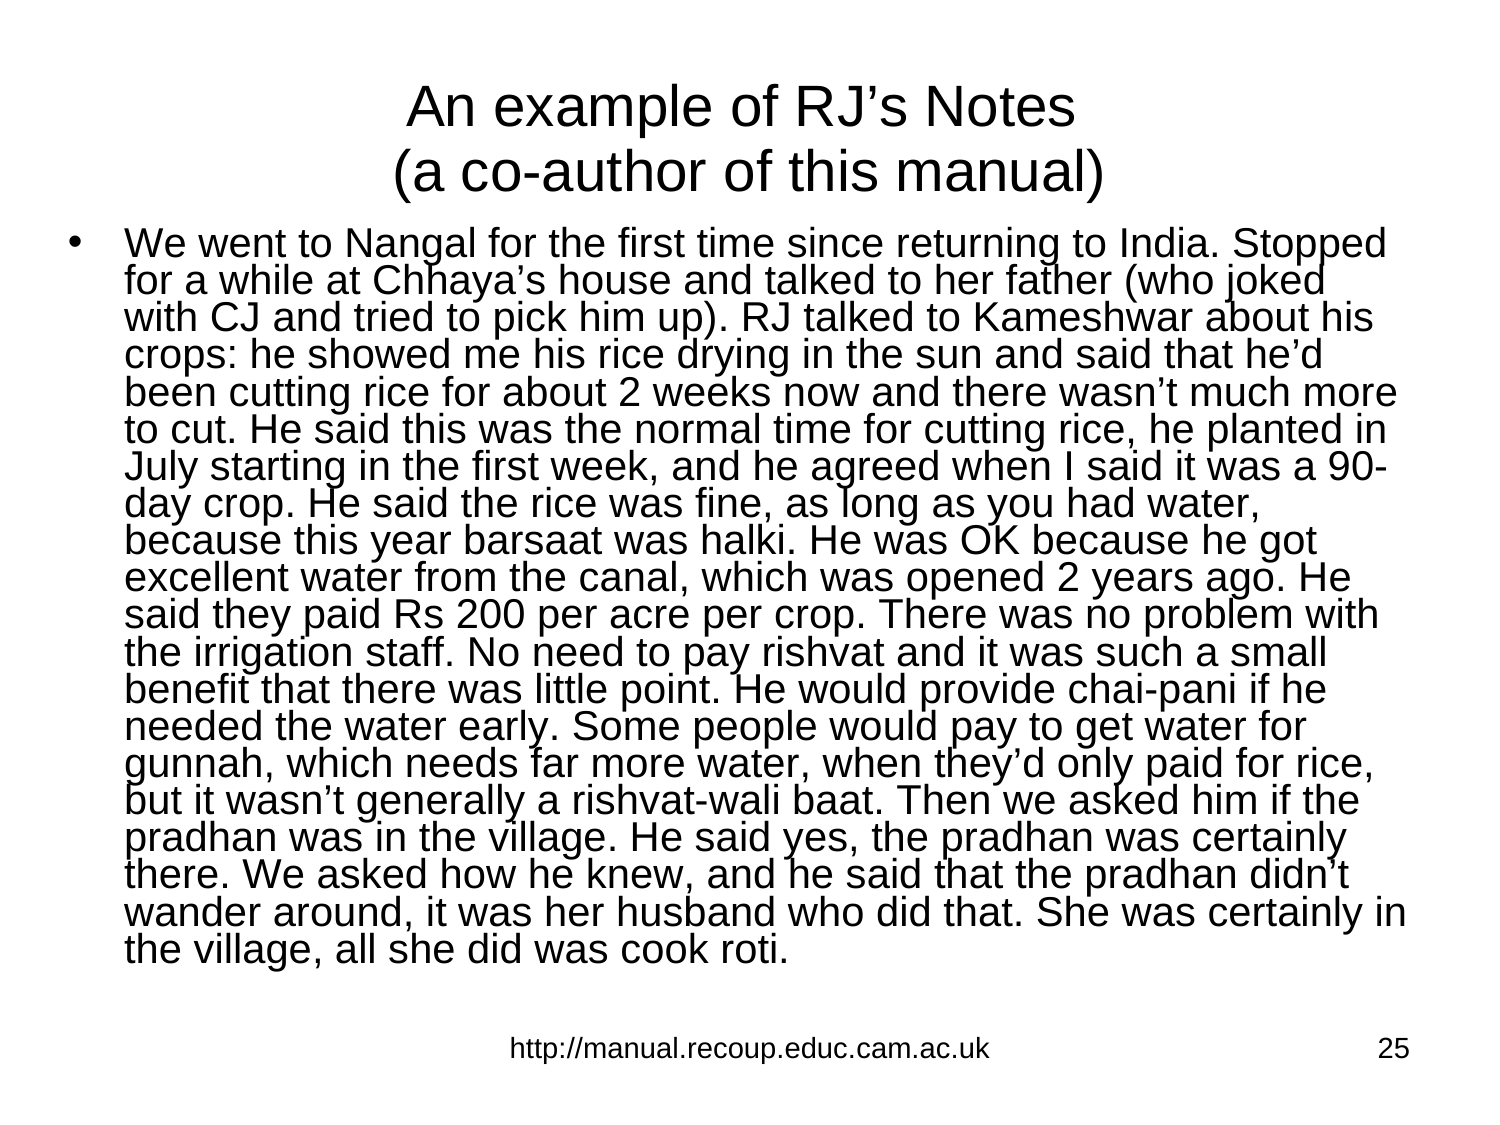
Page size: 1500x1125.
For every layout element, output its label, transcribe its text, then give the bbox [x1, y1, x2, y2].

list We went to Nangal for the first time since returning to India. Stopped for a while at Chhaya’s house and talked to her father (who joked with CJ and tried to pick him up). RJ talked to Kameshwar about his crops: he showed me his rice drying in the sun and said that he’d been cutting rice for about 2 weeks now and there wasn’t much more to cut. He said this was the normal time for cutting rice, he planted in July starting in the first week, and he agreed when I said it was a 90-day crop. He said the rice was fine, as long as you had water, because this year barsaat was halki. He was OK because he got excellent water from the canal, which was opened 2 years ago. He said they paid Rs 200 per acre per crop. There was no problem with the irrigation staff. No need to pay rishvat and it was such a small benefit that there was little point. He would provide chai-pani if he needed the water early. Some people would pay to get water for gunnah, which needs far more water, when they’d only paid for rice, but it wasn’t generally a rishvat-wali baat. Then we asked him if the pradhan was in the village. He said yes, the pradhan was certainly there. We asked how he knew, and he said that the pradhan didn’t wander around, it was her husband who did that. She was certainly in the village, all she did was cook roti. [53, 219, 1426, 1094]
title An example of RJ’s Notes (a co-author of this manual) [75, 45, 1426, 219]
